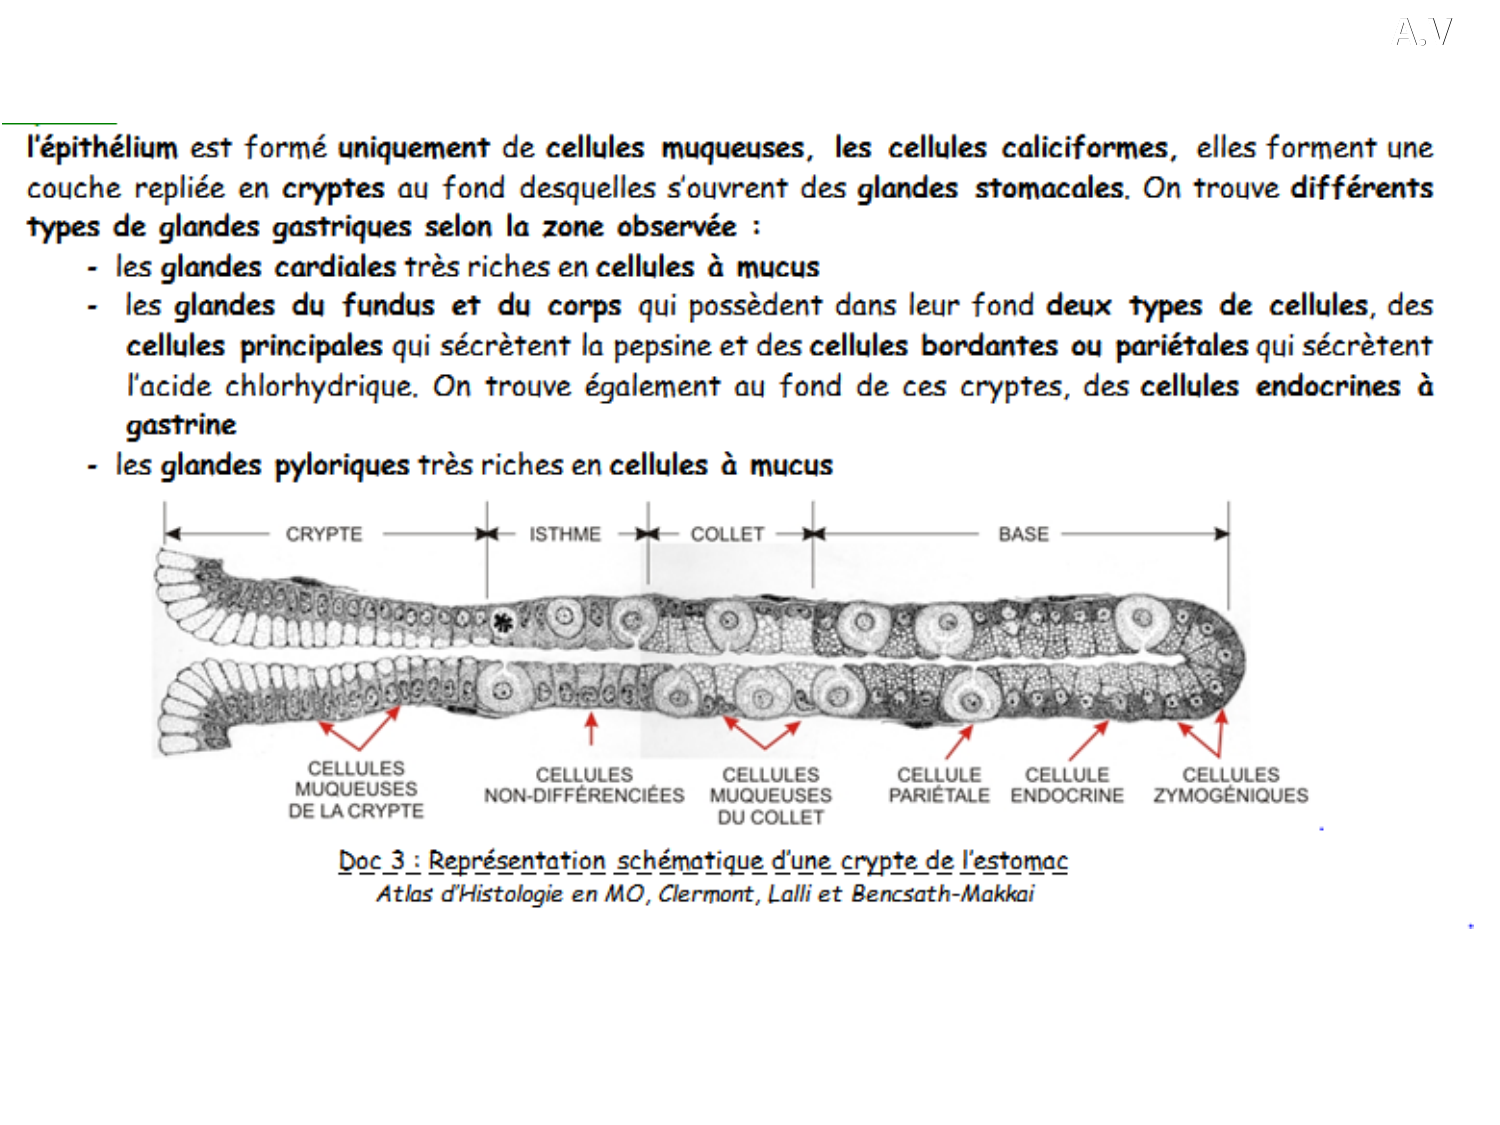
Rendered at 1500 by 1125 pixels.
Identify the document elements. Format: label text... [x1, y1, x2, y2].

picture [2, 123, 1474, 929]
text_box A.V [1375, 0, 1500, 61]
